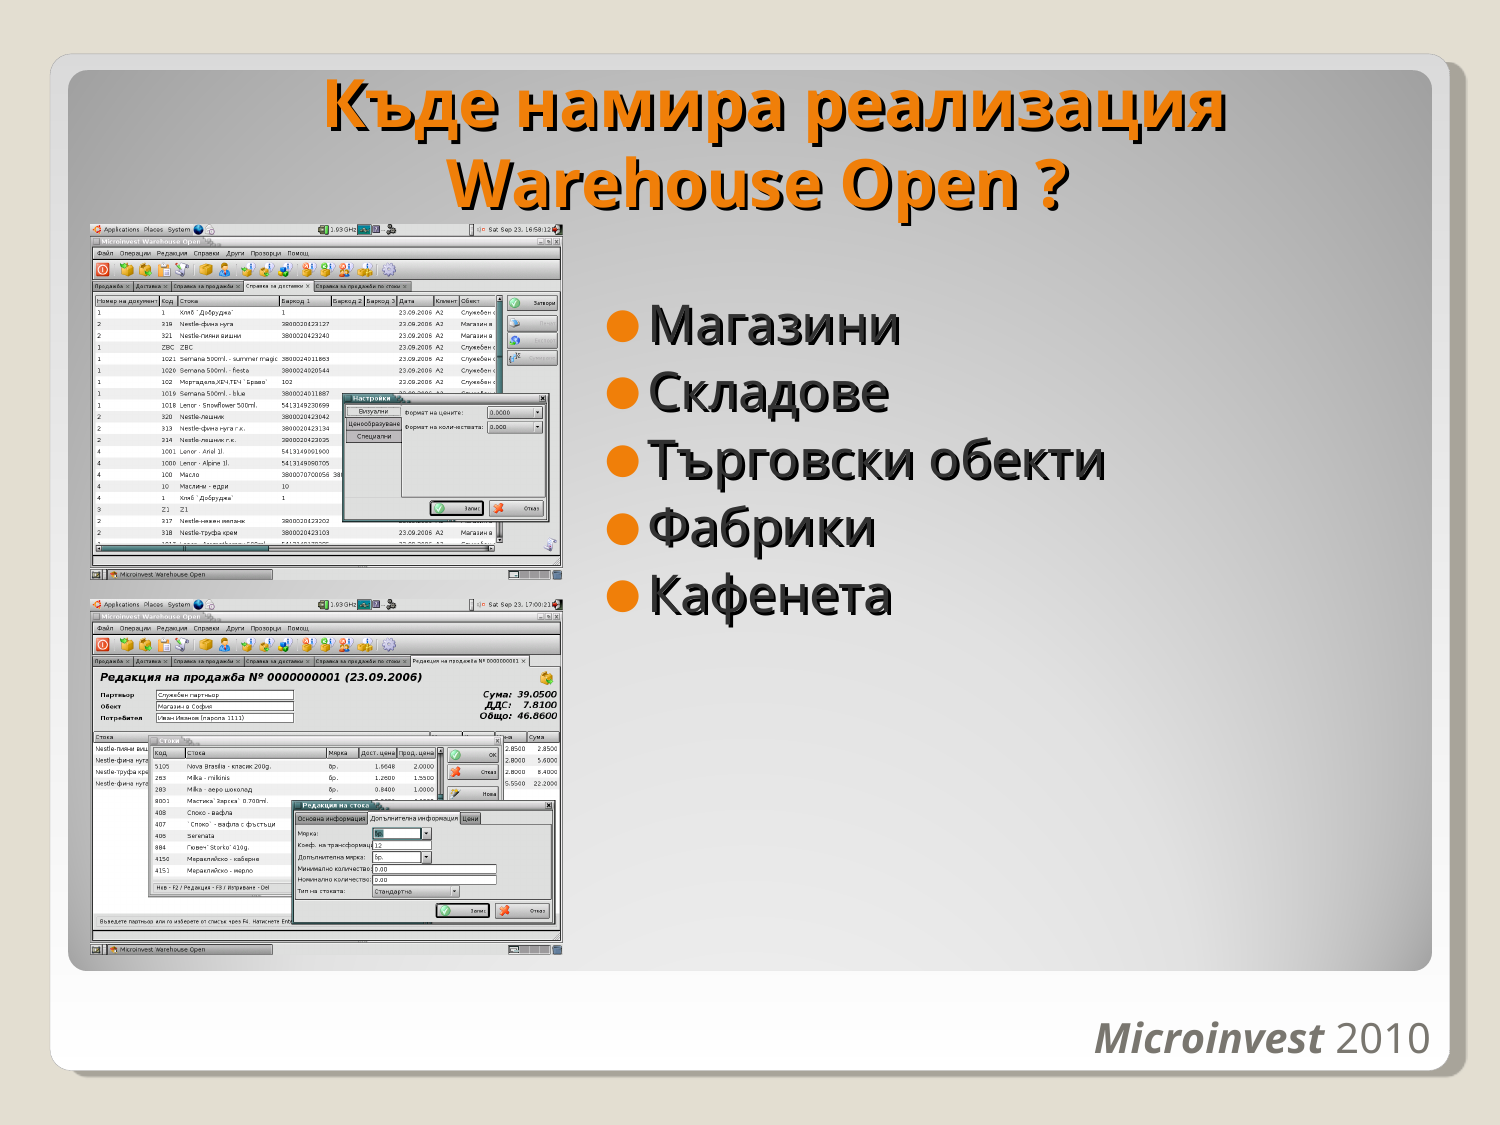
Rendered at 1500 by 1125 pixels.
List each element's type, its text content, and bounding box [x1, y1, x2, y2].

title Къде намира реализация Warehouse Open ? [123, 52, 1408, 229]
list Магазини Складове Търговски обекти Фабрики Кафенета [574, 275, 1426, 1011]
text_box Microinvest 2010 [171, 1011, 1447, 1125]
picture [67, 69, 1433, 972]
